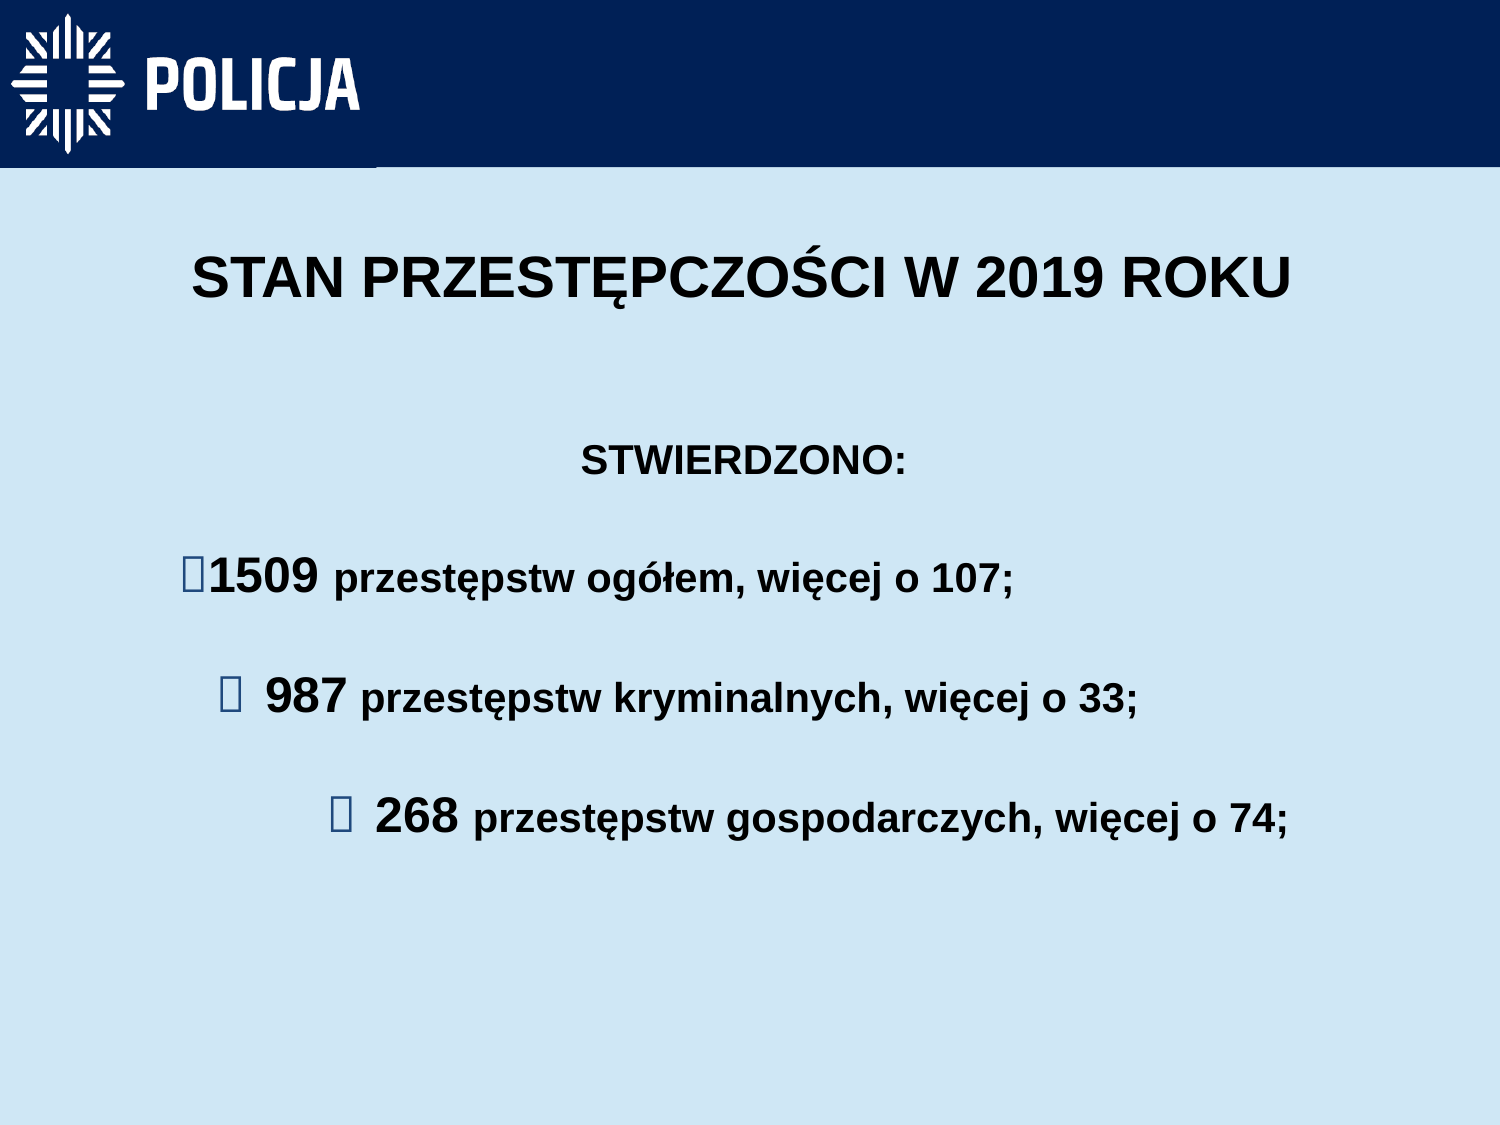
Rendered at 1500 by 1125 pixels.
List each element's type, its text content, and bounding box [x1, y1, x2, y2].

text_box STWIERDZONO: 1509 przestępstw ogółem, więcej o 107; 987 przestępstw kryminalnych, więcej o 33; 268 przestępstw gospodarczych, więcej o 74; [17, 375, 1483, 951]
text_box [360, 0, 1500, 168]
picture [0, 0, 360, 168]
text_box STAN PRZESTĘPCZOŚCI W 2019 ROKU [76, 231, 1424, 318]
